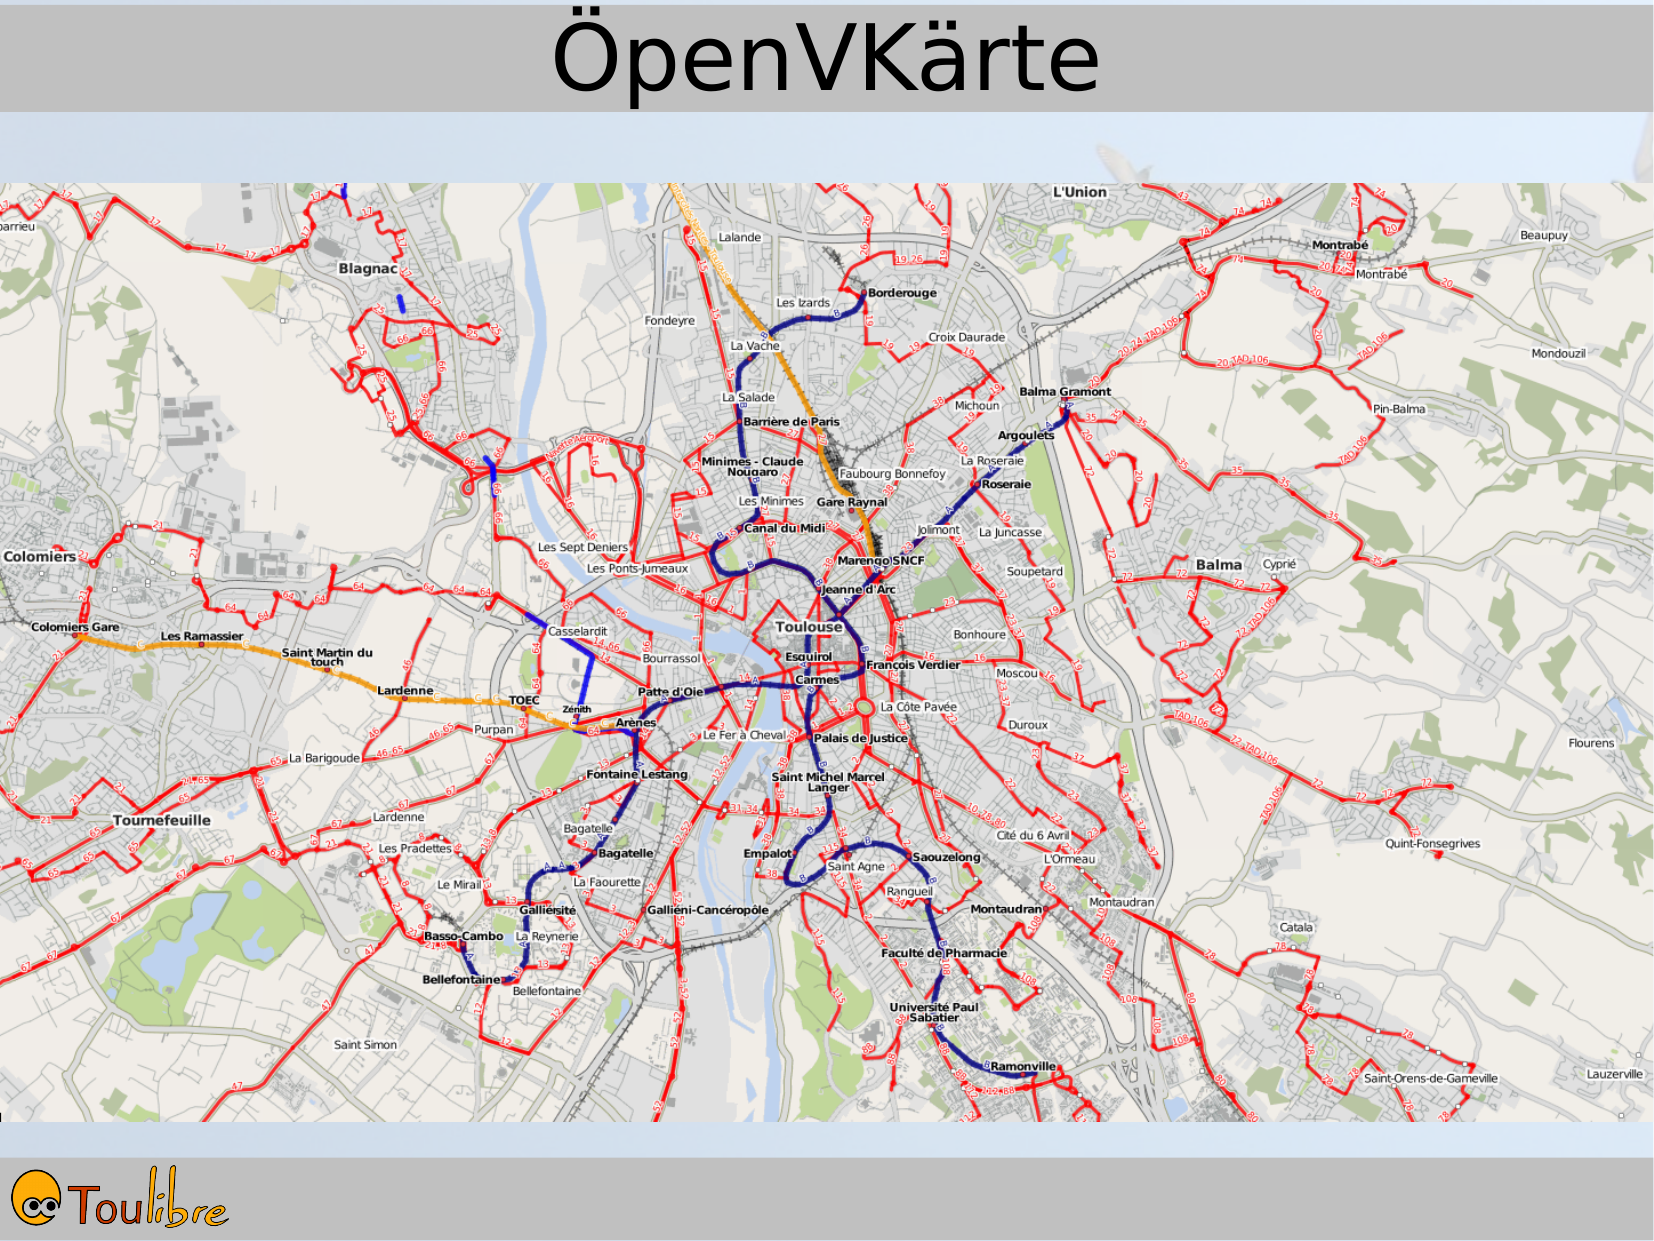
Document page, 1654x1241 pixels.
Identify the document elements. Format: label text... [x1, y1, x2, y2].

picture [11, 1165, 229, 1228]
title ÖpenVKärte [0, 4, 1654, 112]
picture [0, 183, 1654, 1122]
